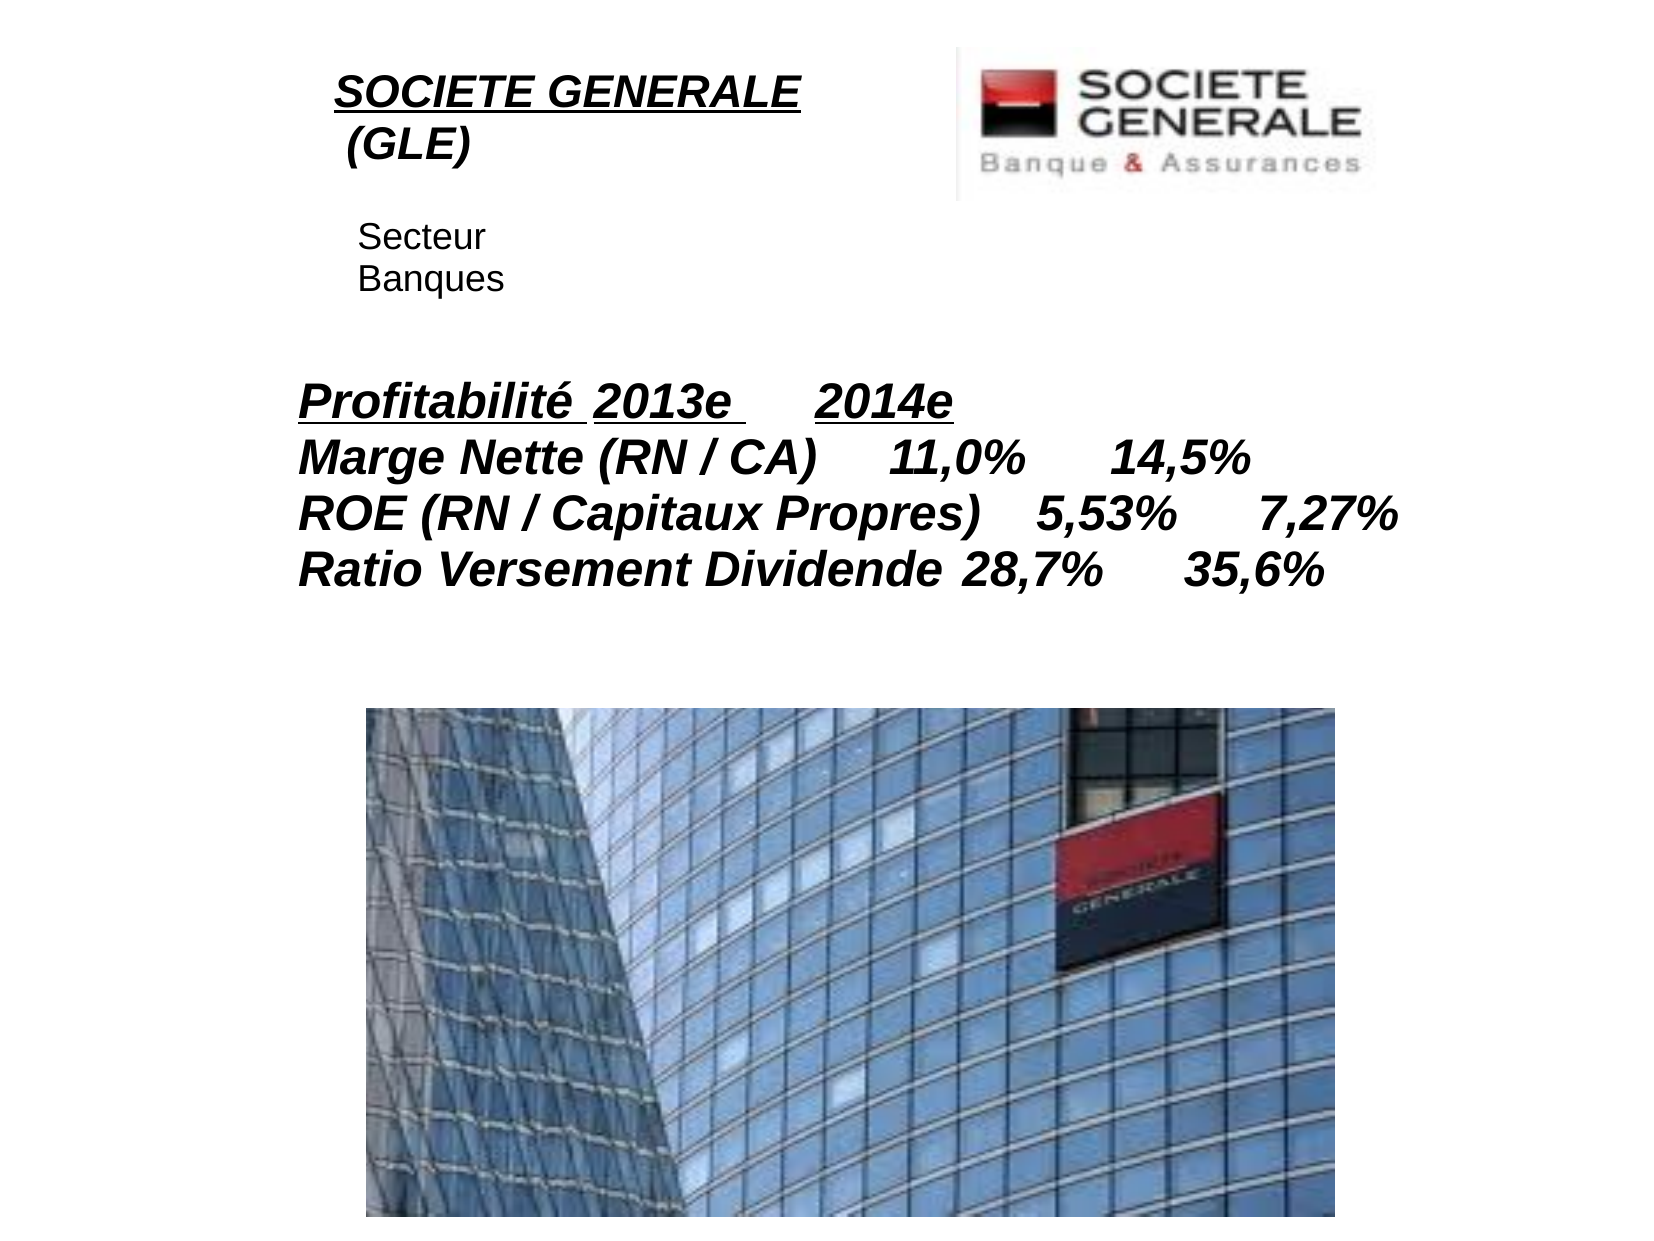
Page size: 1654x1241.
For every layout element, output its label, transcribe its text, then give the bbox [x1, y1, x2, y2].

text_box Secteur Banques [342, 208, 520, 308]
picture [366, 708, 1335, 1217]
text_box Profitabilité 2013e 2014e Marge Nette (RN / CA) 11,0% 14,5% ROE (RN / Capitaux Propres) 5,53% 7,27% Ratio Versement Dividende 28,7% 35,6% [283, 366, 1477, 735]
text_box SOCIETE GENERALE (GLE) [318, 59, 910, 178]
picture [956, 47, 1394, 201]
